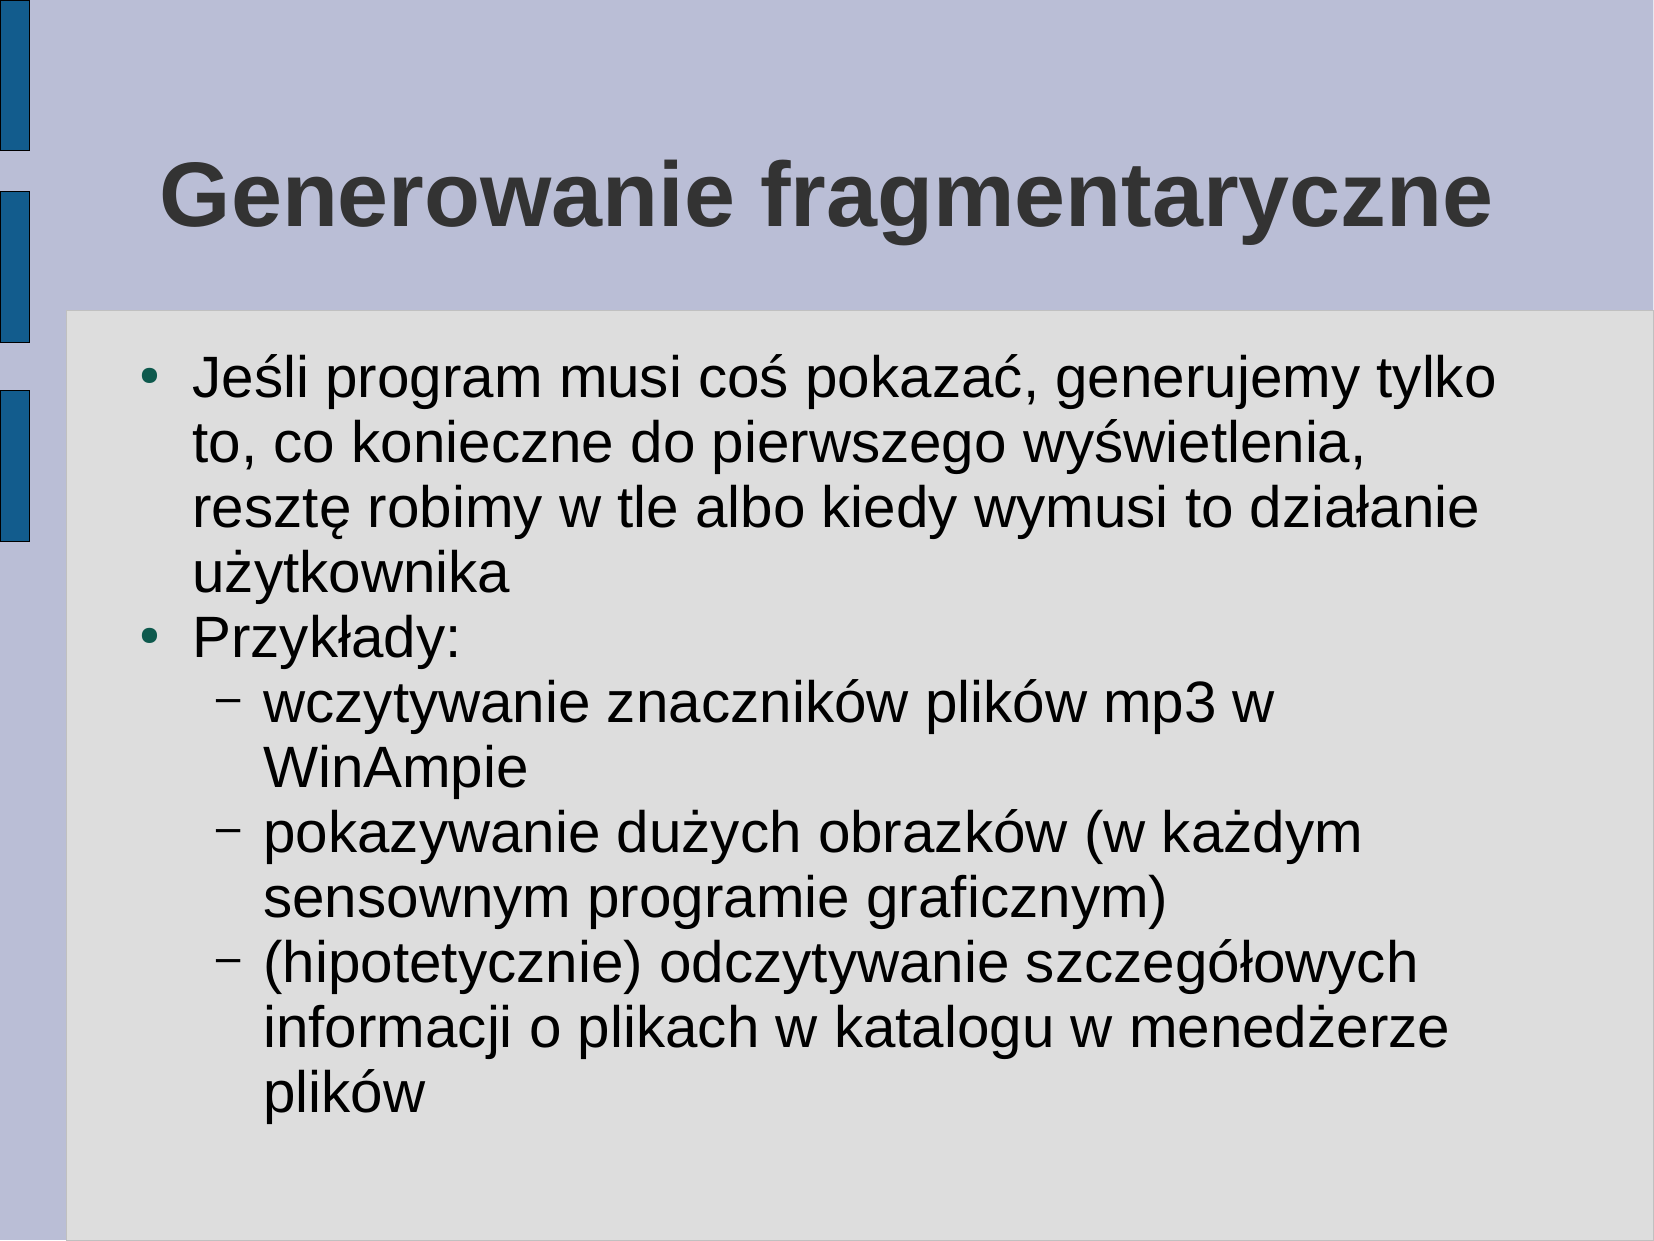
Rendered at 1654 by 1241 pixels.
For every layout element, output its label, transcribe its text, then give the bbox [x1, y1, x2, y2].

title Generowanie fragmentaryczne [121, 91, 1534, 299]
list Jeśli program musi coś pokazać, generujemy tylko to, co konieczne do pierwszego wyświetlenia, resztę robimy w tle albo kiedy wymusi to działanie użytkownika Przykłady: wczytywanie znaczników plików mp3 w WinAmpie pokazywanie dużych obrazków (w każdym sensownym programie graficznym) (hipotetycznie) odczytywanie szczegółowych informacji o plikach w katalogu w menedżerze plików [121, 344, 1534, 1216]
